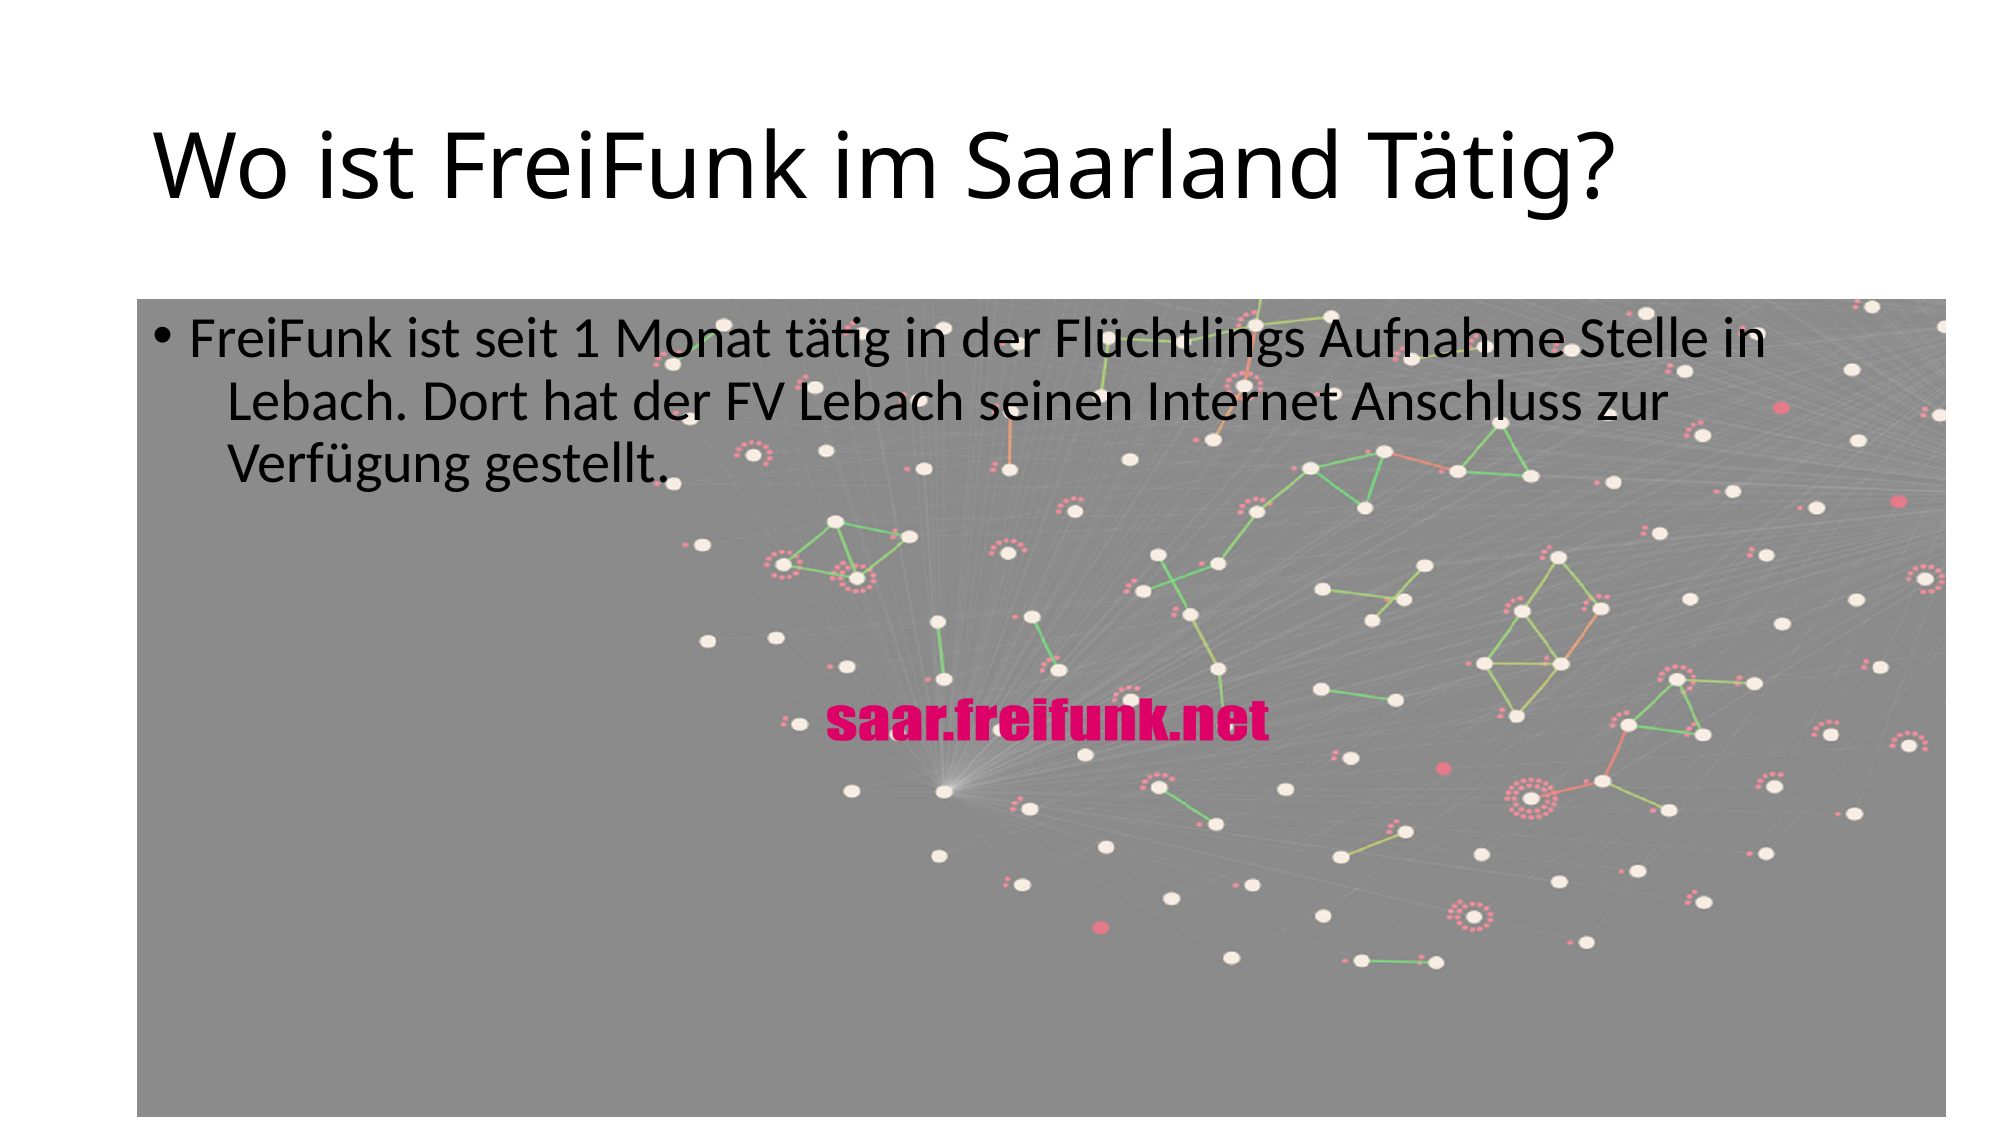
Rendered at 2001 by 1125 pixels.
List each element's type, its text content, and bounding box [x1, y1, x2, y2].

list FreiFunk ist seit 1 Monat tätig in der Flüchtlings Aufnahme Stelle in Lebach. Dort hat der FV Lebach seinen Internet Anschluss zur Verfügung gestellt. [137, 299, 1863, 1014]
title Wo ist FreiFunk im Saarland Tätig? [137, 59, 1863, 278]
picture [137, 299, 1946, 1117]
